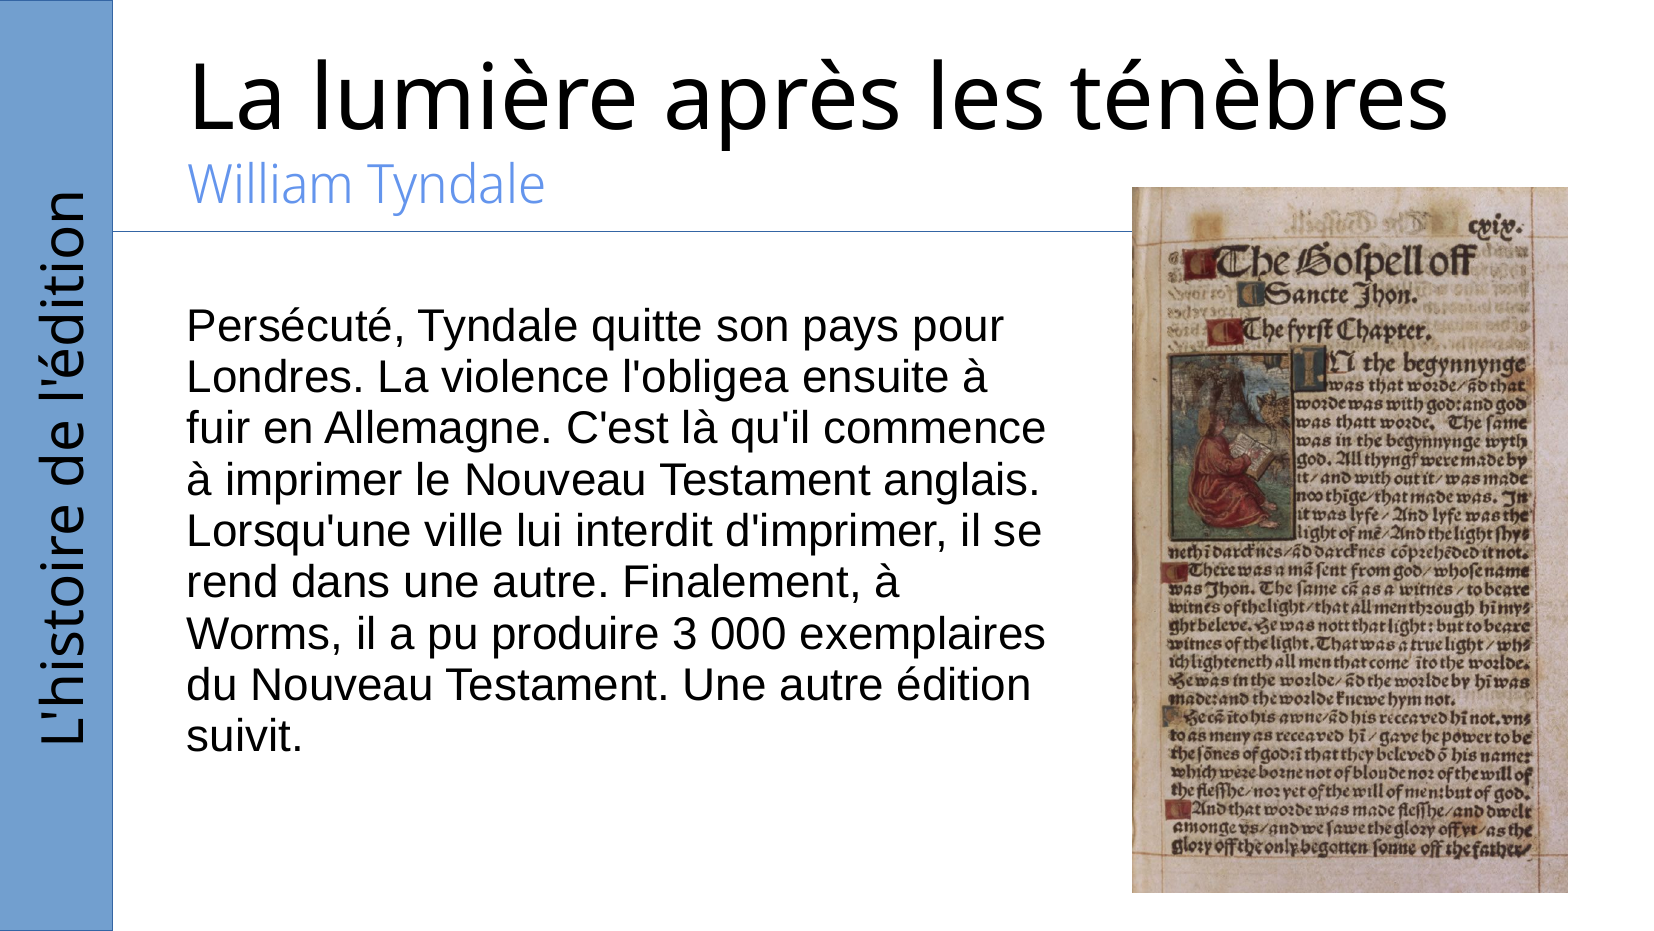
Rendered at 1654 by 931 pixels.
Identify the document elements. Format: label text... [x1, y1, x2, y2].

text_box [0, 0, 113, 931]
title William Tyndale [187, 125, 1571, 239]
title William Tyndale [187, 232, 1132, 239]
picture [1132, 187, 1568, 893]
text_box L'histoire de l'édition [13, 37, 105, 901]
title La lumière après les ténèbres [187, 33, 1571, 125]
text_box Persécuté, Tyndale quitte son pays pour Londres. La violence l'obligea ensuite à fuir en Allemagne. C'est là qu'il commence à imprimer le Nouveau Testament anglais. Lorsqu'une ville lui interdit d'imprimer, il se rend dans une autre. Finalement, à Worms, il a pu produire 3 000 exemplaires du Nouveau Testament. Une autre édition suivit. [186, 300, 1051, 863]
